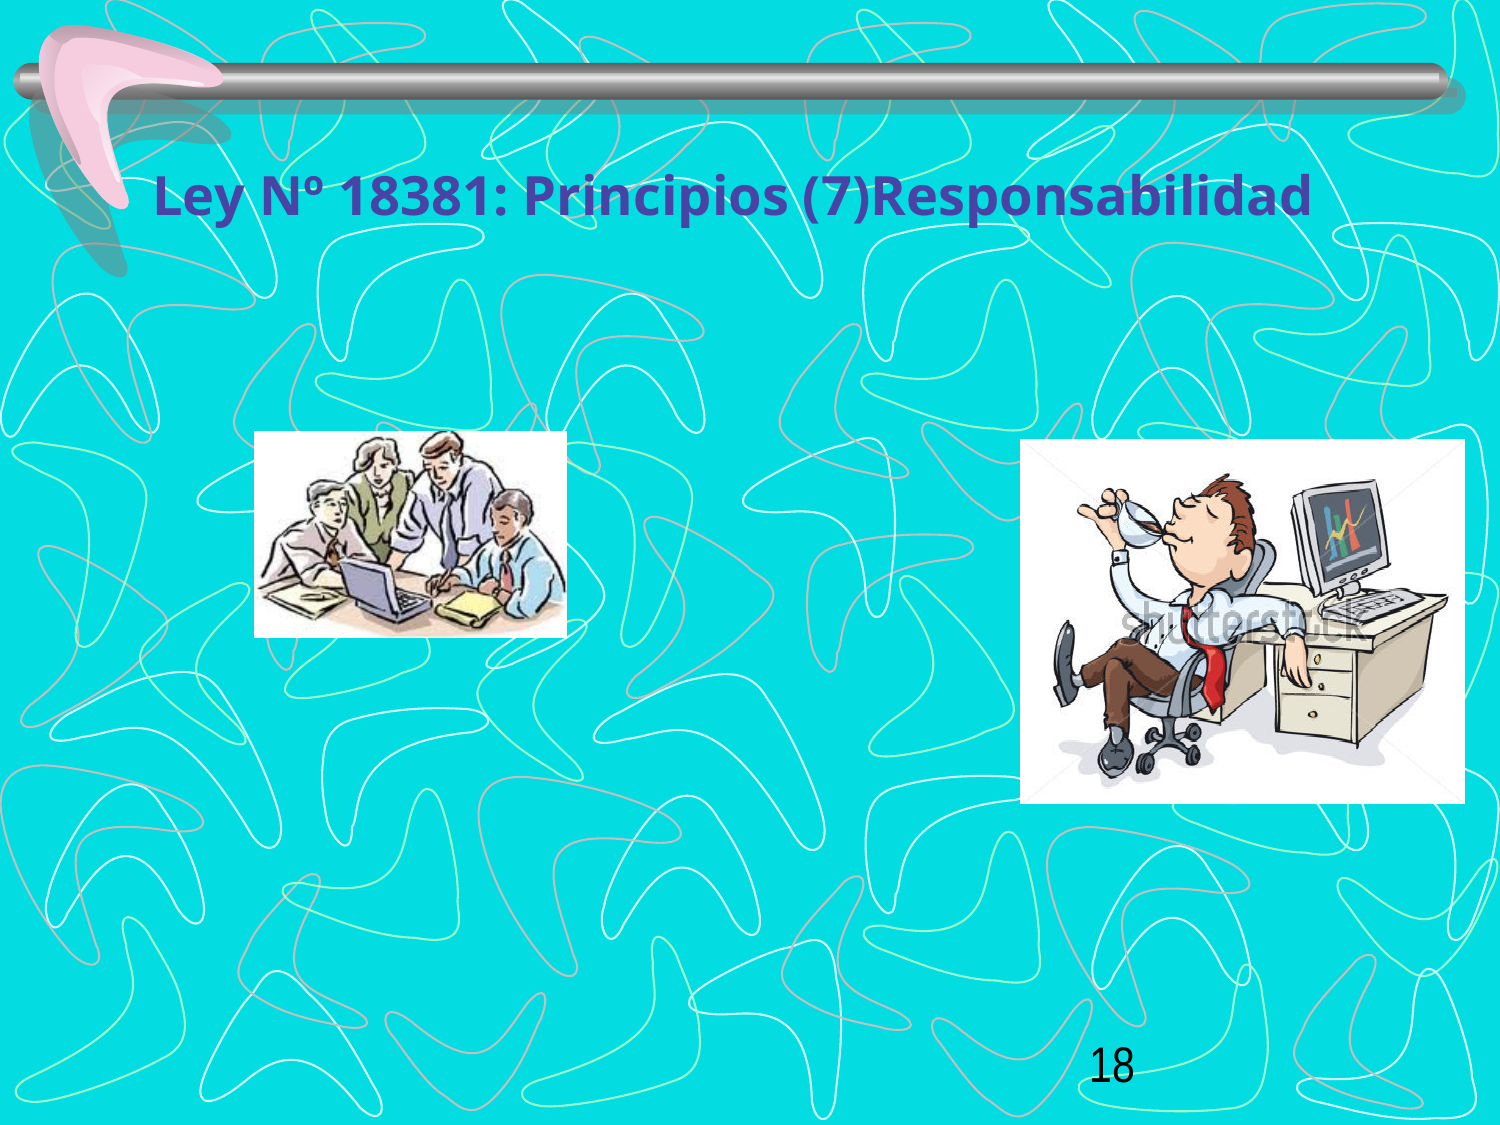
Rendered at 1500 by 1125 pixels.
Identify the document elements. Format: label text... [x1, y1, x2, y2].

picture [1020, 439, 1465, 804]
picture [254, 431, 567, 638]
title Ley Nº 18381: Principios (7)Responsabilidad [137, 99, 1388, 288]
